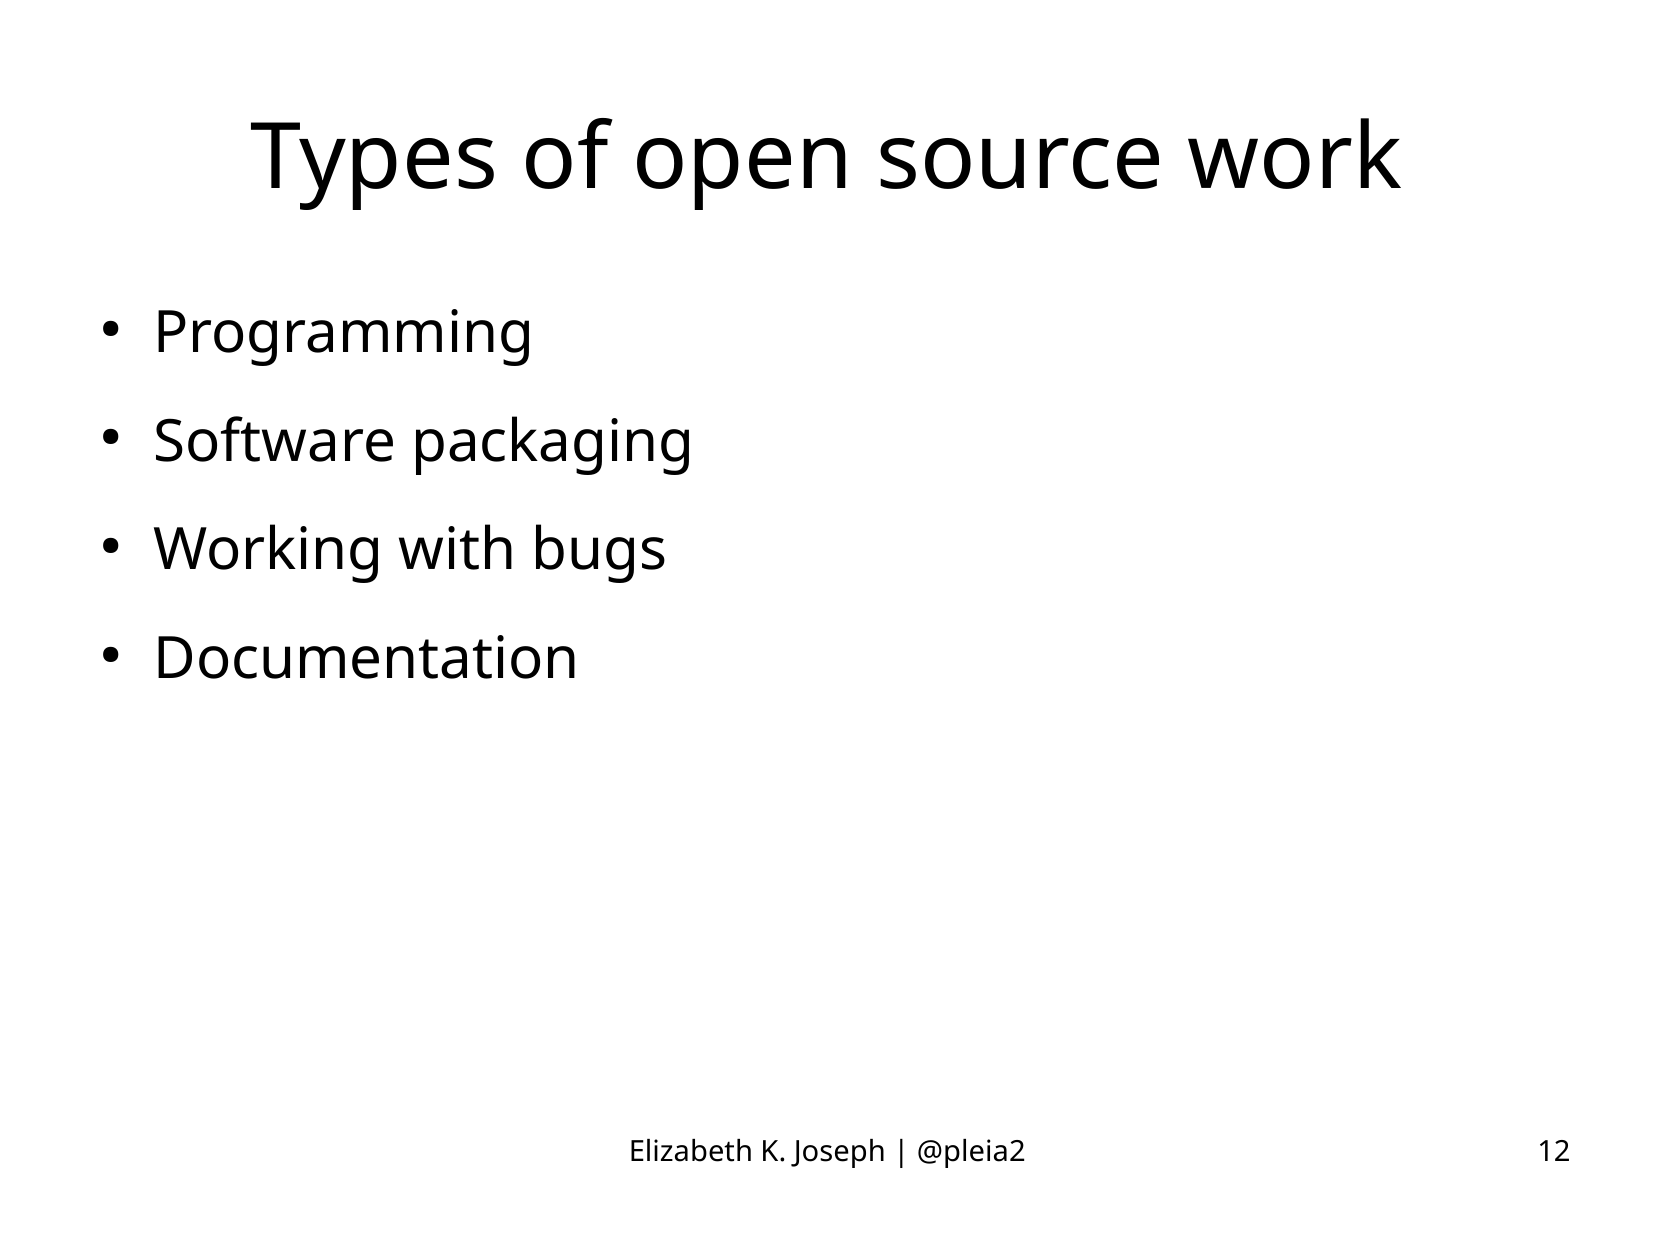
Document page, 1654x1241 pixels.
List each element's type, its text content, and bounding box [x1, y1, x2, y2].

title Types of open source work [82, 49, 1571, 257]
list Programming Software packaging Working with bugs Documentation [82, 290, 1571, 1010]
